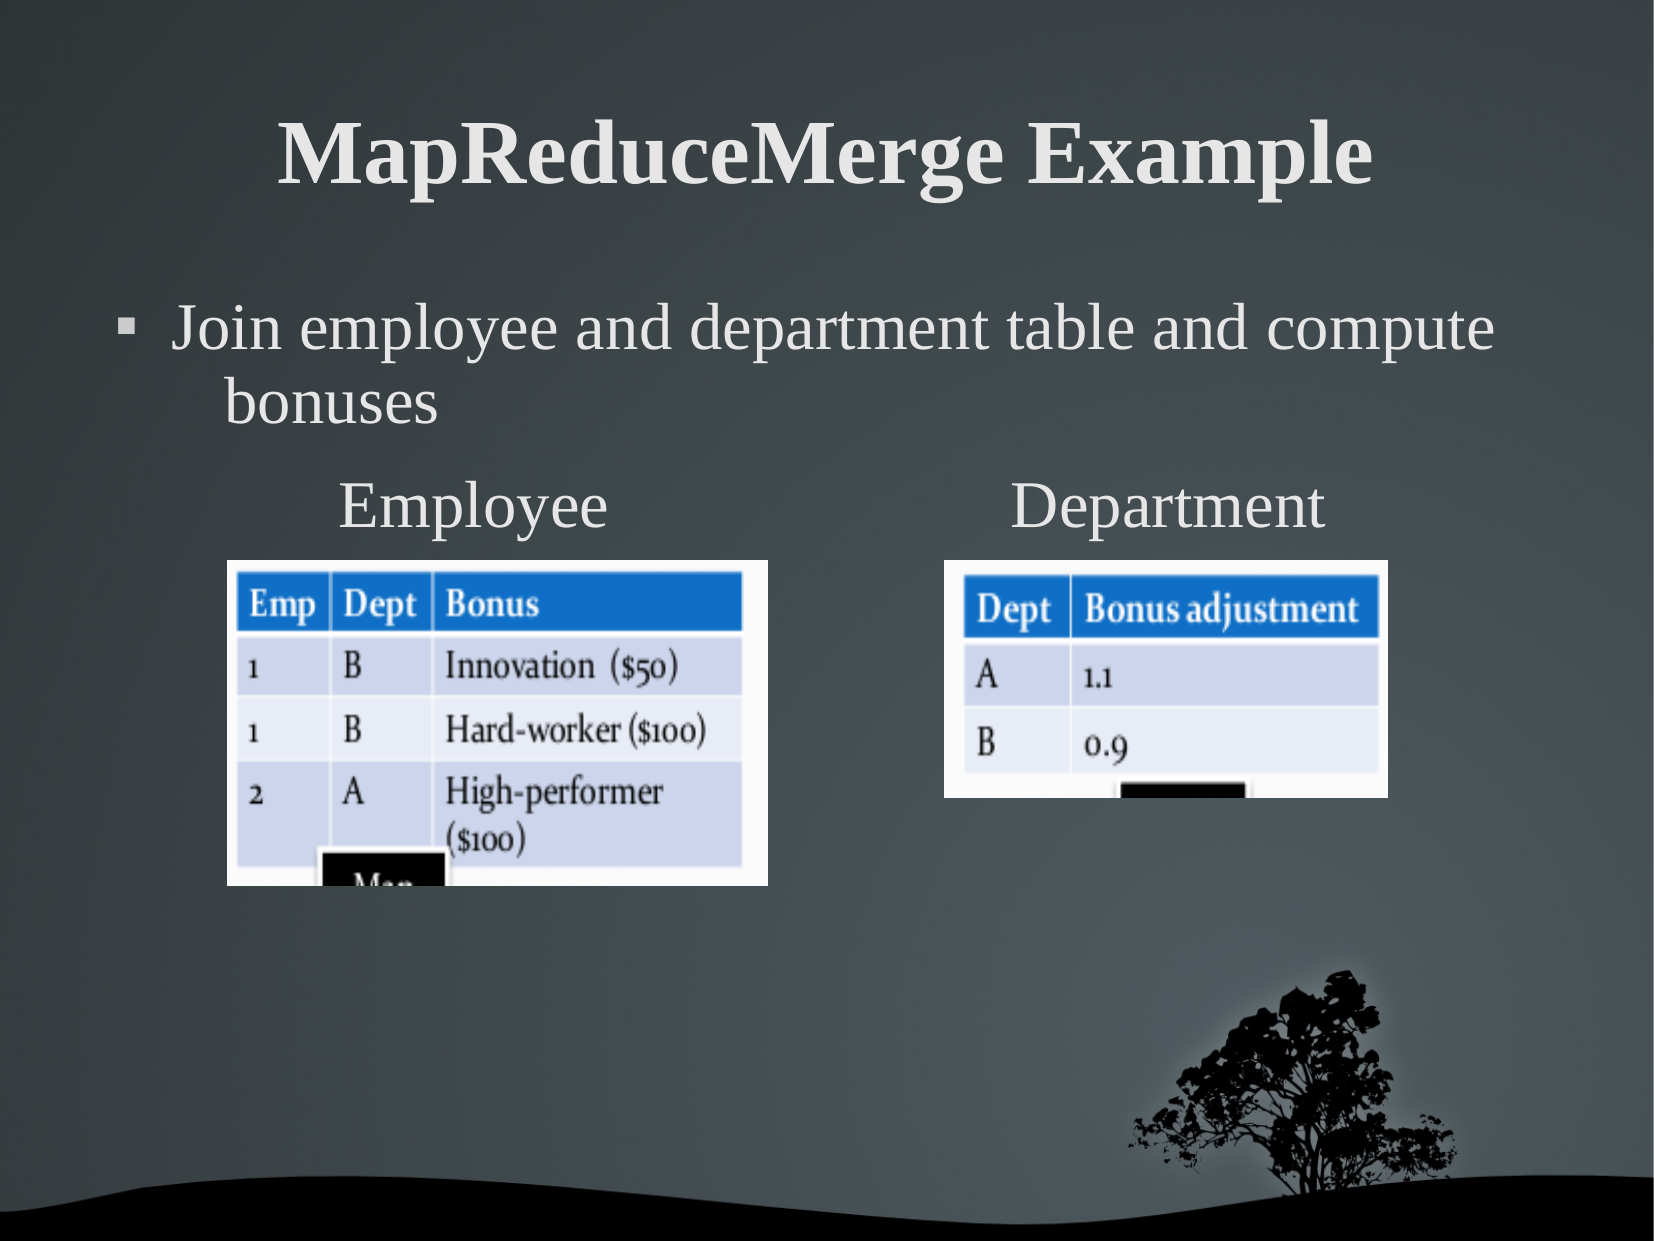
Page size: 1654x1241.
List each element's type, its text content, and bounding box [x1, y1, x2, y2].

title MapReduceMerge Example [82, 56, 1571, 250]
picture [0, 0, 1654, 1241]
list Join employee and department table and compute bonuses Employee Department [82, 290, 1571, 1094]
